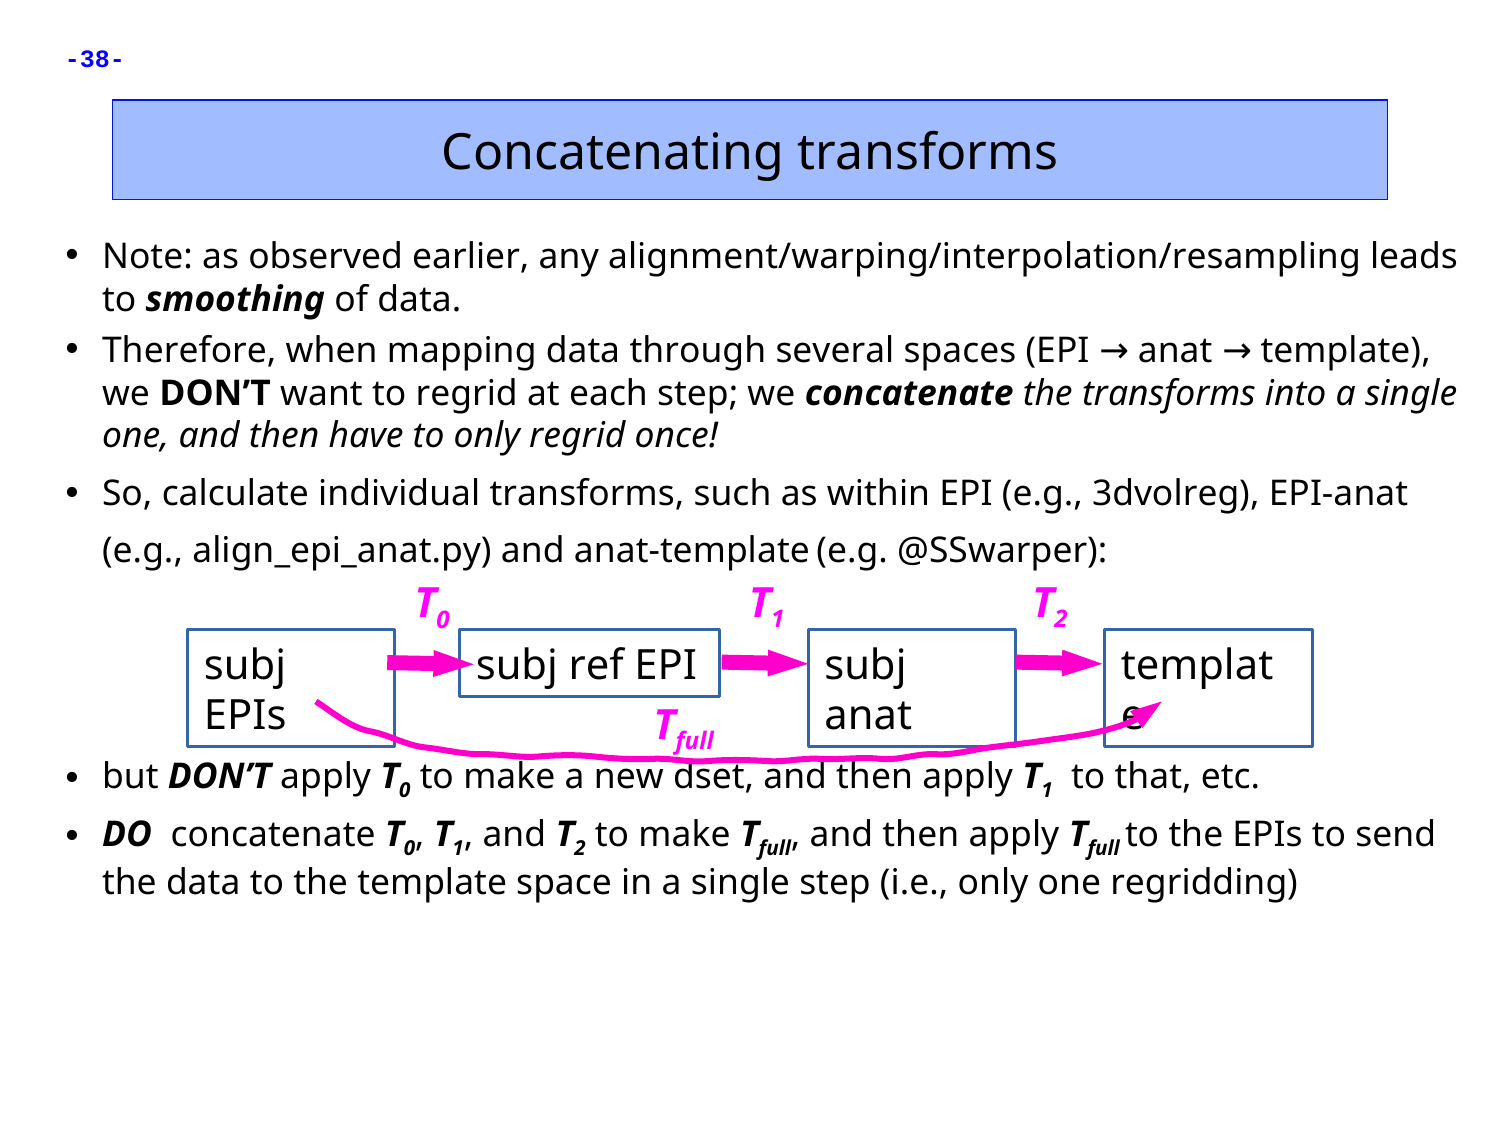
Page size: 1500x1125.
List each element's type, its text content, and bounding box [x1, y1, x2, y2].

text_box Concatenating transforms [112, 99, 1388, 200]
text_box subj anat [808, 629, 1016, 697]
text_box subj EPIs [187, 629, 395, 697]
text_box template [1104, 629, 1313, 697]
text_box Note: as observed earlier, any alignment/warping/interpolation/resampling leads to smoothing of data. Therefore, when mapping data through several spaces (EPI → anat → template), we DON’T want to regrid at each step; we concatenate the transforms into a single one, and then have to only regrid once! So, calculate individual transforms, such as within EPI (e.g., 3dvolreg), EPI-anat (e.g., align_epi_anat.py) and anat-template (e.g. @SSwarper): but DON’T apply T0 to make a new dset, and then apply T1 to that, etc. DO concatenate T0, T1, and T2 to make Tfull, and then apply Tfull to the EPIs to send the data to the template space in a single step (i.e., only one regridding) [49, 226, 1478, 966]
text_box Tfull [637, 688, 746, 764]
text_box subj ref EPI [459, 629, 720, 697]
text_box T2 [1015, 566, 1106, 642]
text_box T1 [732, 566, 823, 642]
text_box T0 [398, 567, 488, 643]
